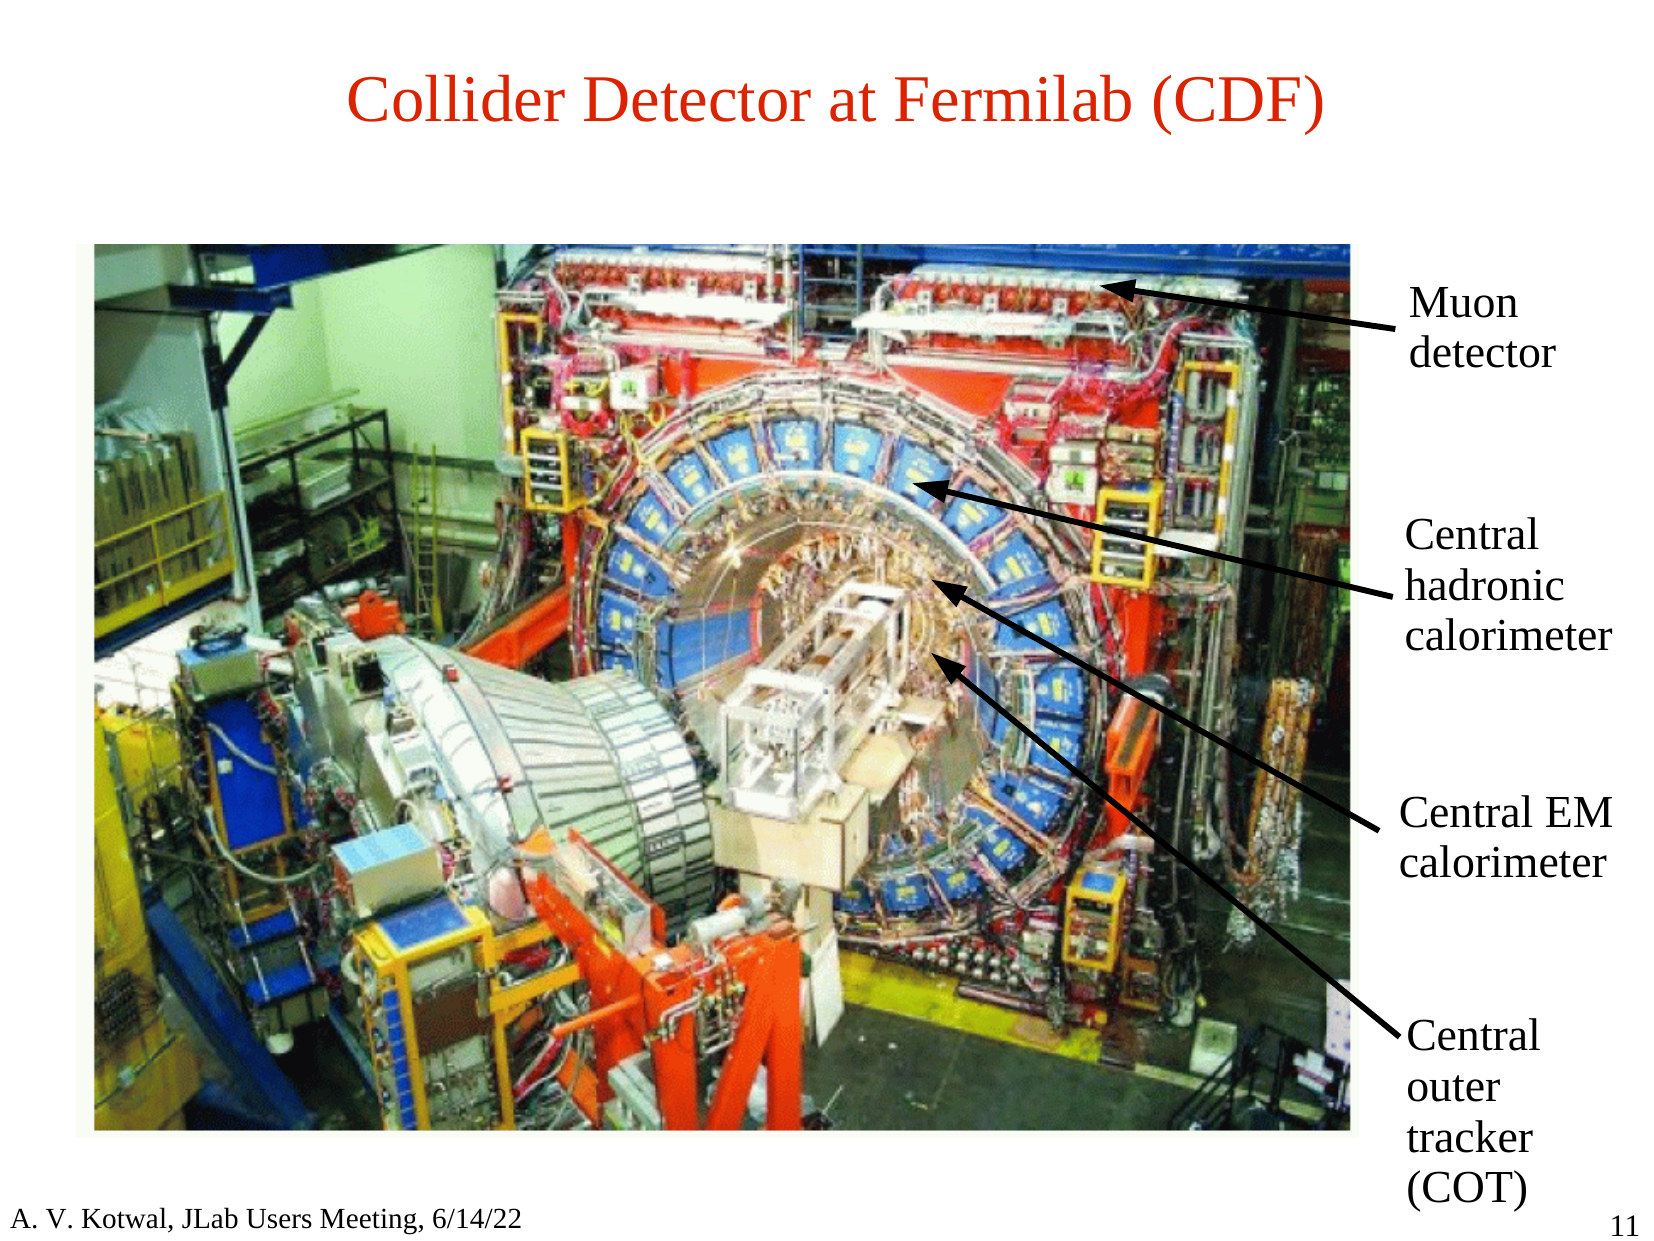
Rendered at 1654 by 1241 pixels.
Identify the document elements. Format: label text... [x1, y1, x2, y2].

text_box Central hadronic calorimeter [1404, 508, 1614, 676]
text_box Central EM calorimeter [1398, 786, 1614, 905]
title Collider Detector at Fermilab (CDF) [121, 8, 1534, 184]
text_box Muon detector [1408, 276, 1558, 388]
text_box Central outer tracker (COT) [1406, 1010, 1542, 1233]
picture [76, 244, 1359, 1138]
